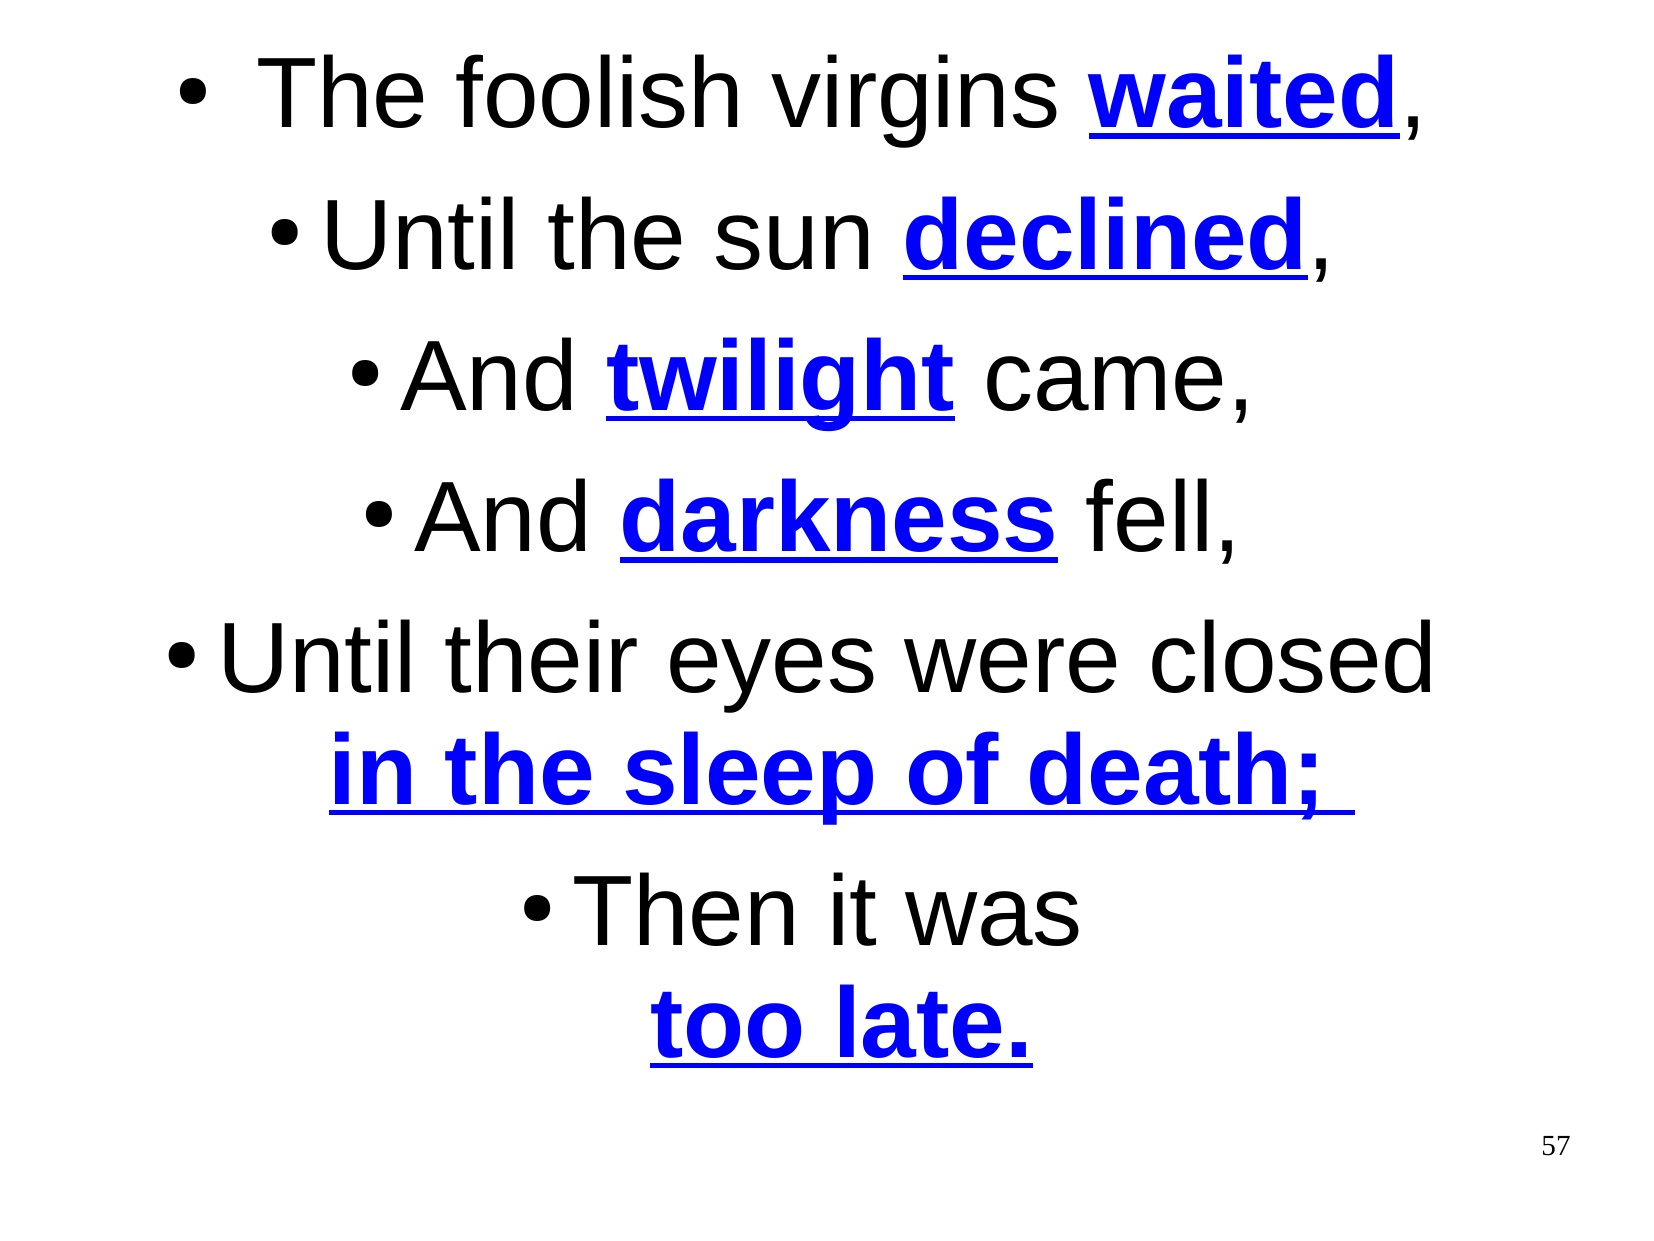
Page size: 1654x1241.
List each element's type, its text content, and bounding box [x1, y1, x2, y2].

list The foolish virgins waited, Until the sun declined, And twilight came, And darkness fell, Until their eyes were closed in the sleep of death; Then it was too late. [0, 37, 1613, 1201]
